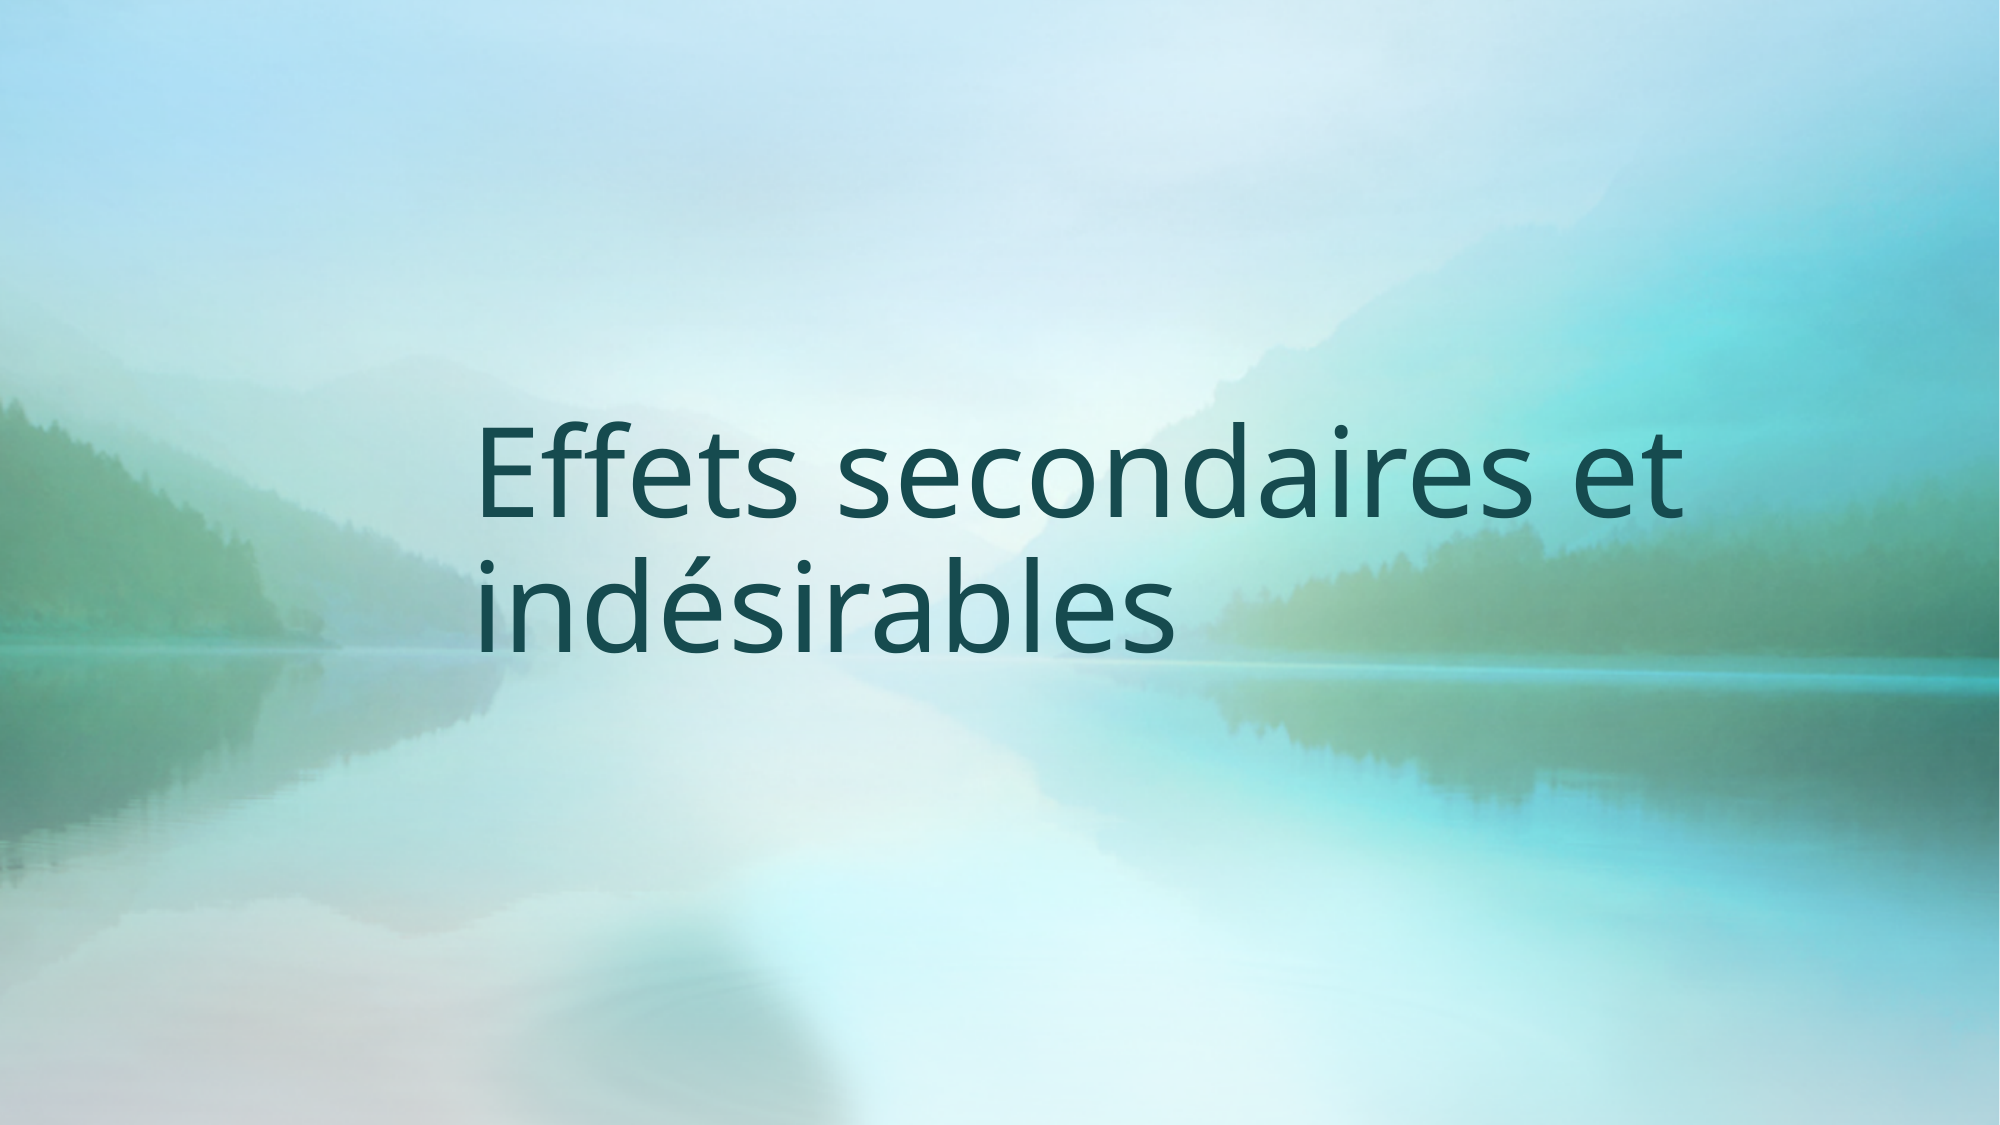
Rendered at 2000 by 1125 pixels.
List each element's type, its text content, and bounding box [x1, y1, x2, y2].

title Effets secondaires et indésirables [456, 162, 1721, 688]
